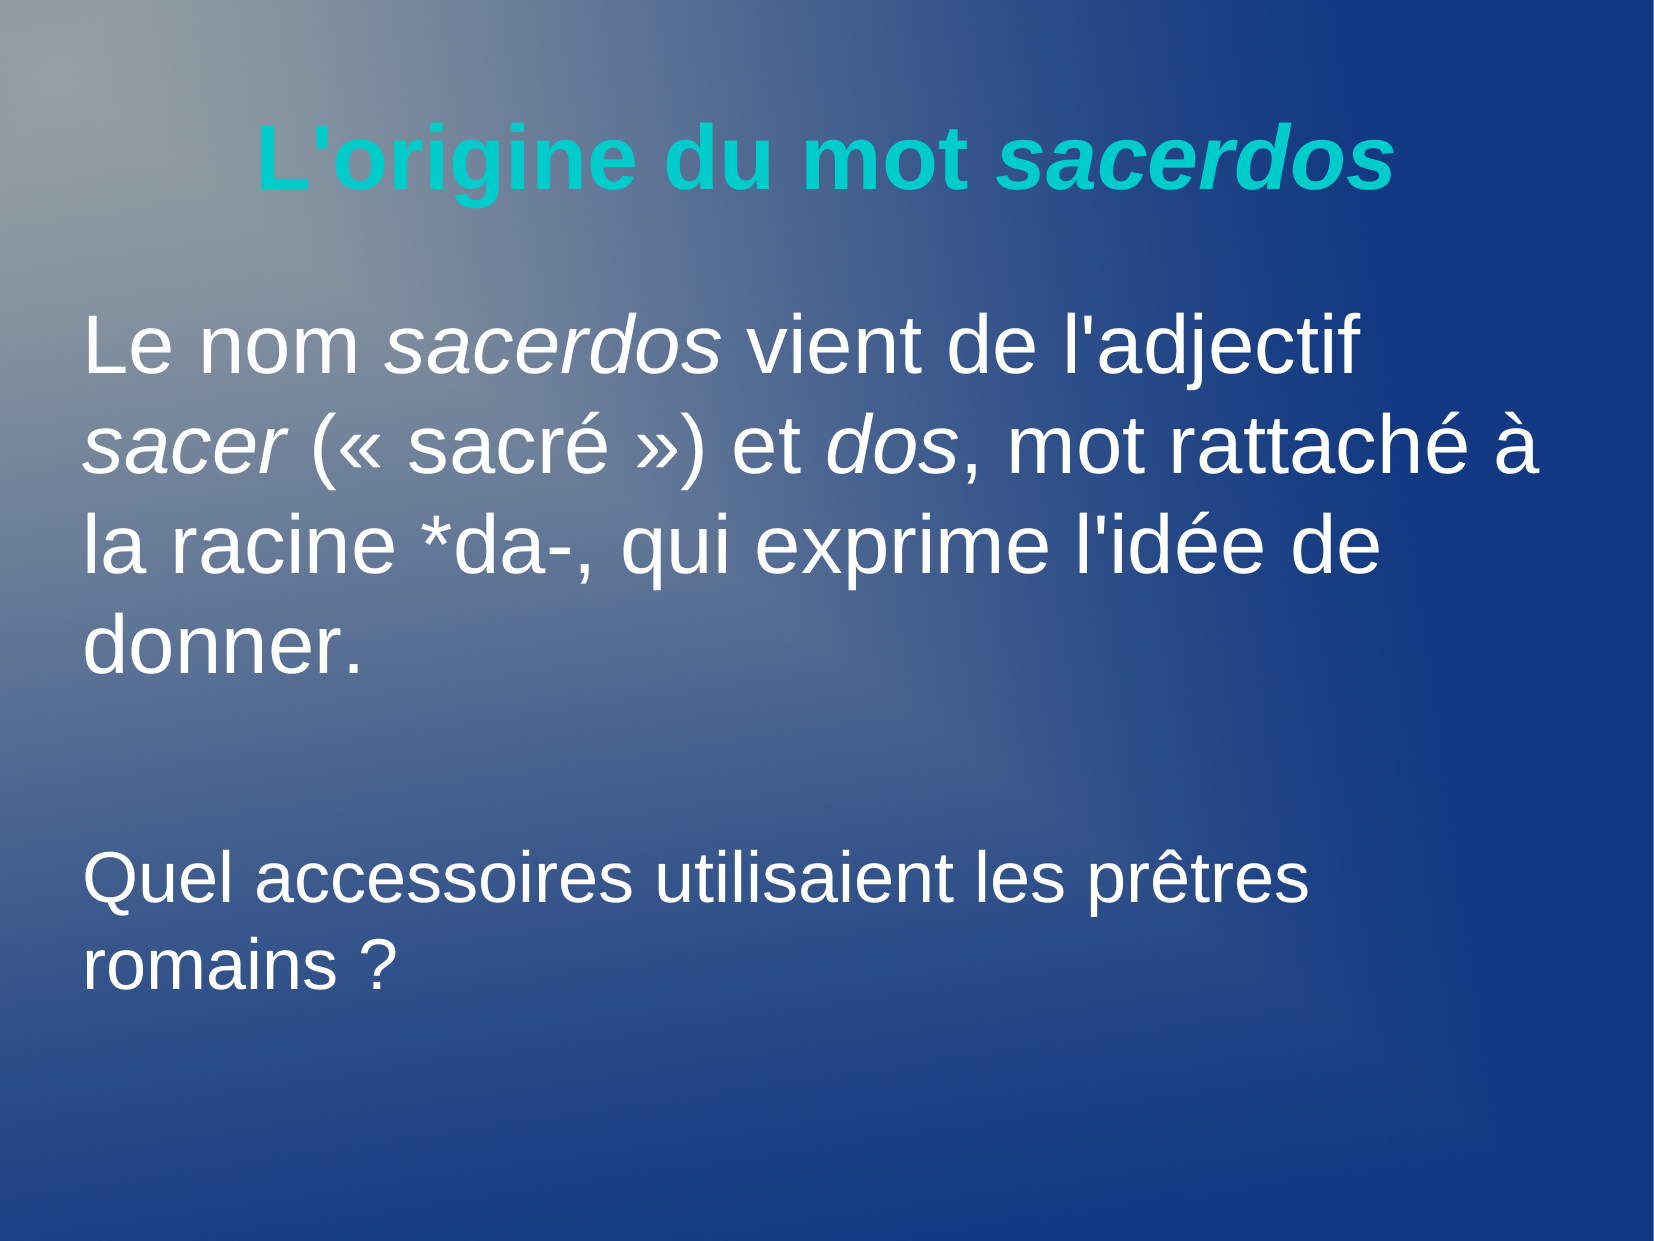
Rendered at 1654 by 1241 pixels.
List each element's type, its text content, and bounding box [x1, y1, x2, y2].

title L'origine du mot sacerdos [82, 49, 1571, 257]
list Le nom sacerdos vient de l'adjectif sacer (« sacré ») et dos, mot rattaché à la racine *da-, qui exprime l'idée de donner. Quel accessoires utilisaient les prêtres romains ? [82, 290, 1571, 1010]
picture [0, 0, 1654, 1241]
